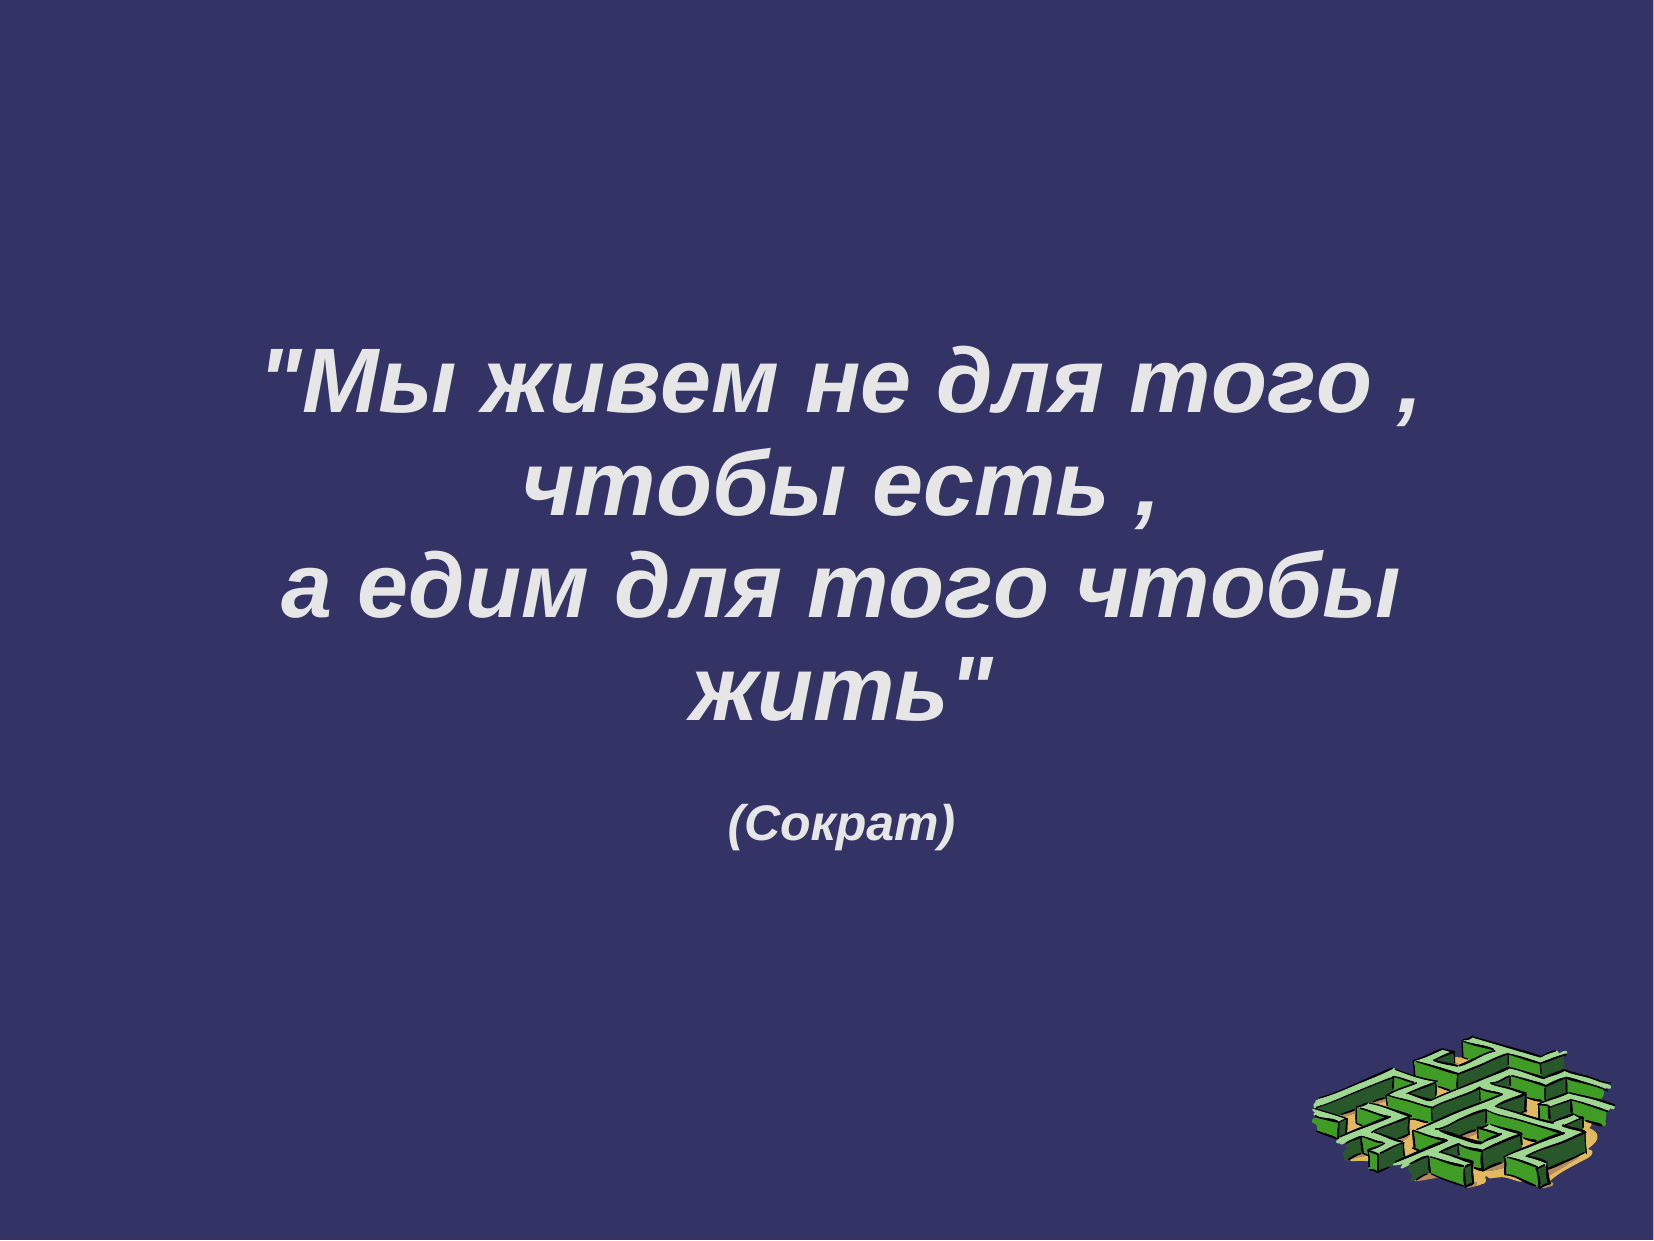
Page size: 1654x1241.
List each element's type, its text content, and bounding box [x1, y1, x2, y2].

title "Мы живем не для того , чтобы есть , а едим для того чтобы жить" (Сократ) [118, 118, 1565, 1063]
